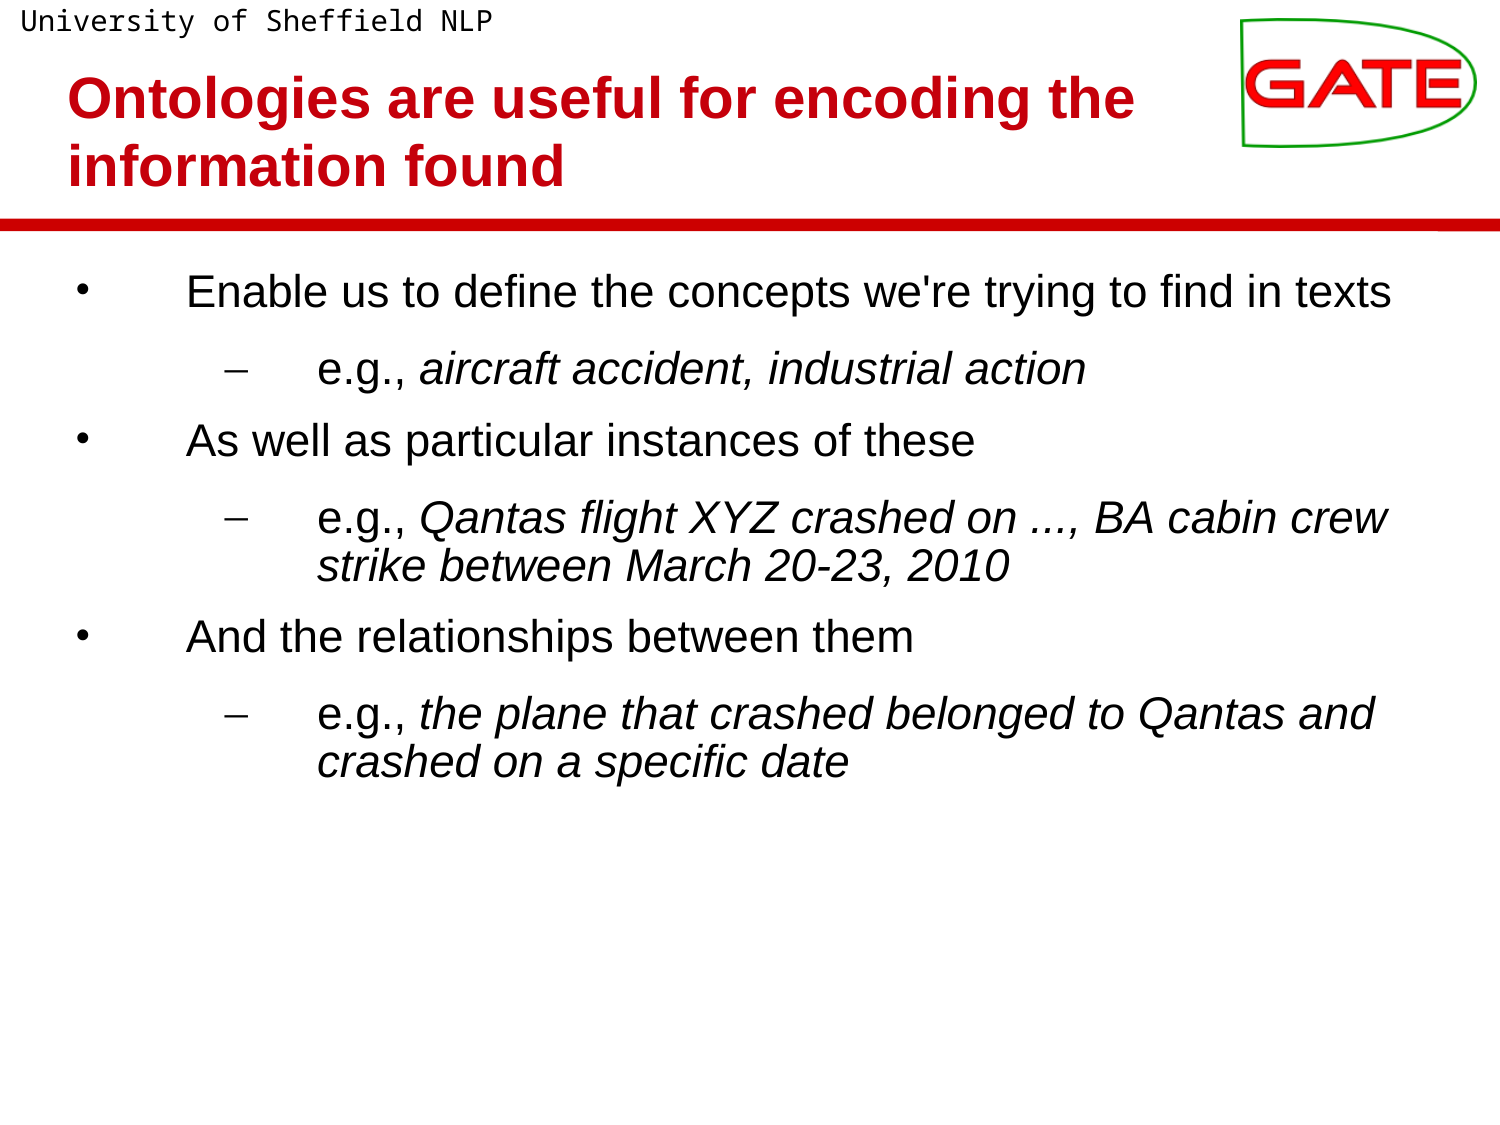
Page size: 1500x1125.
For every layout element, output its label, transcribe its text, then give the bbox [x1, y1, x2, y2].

text_box Enable us to define the concepts we're trying to find in texts e.g., aircraft accident, industrial action As well as particular instances of these e.g., Qantas flight XYZ crashed on ..., BA cabin crew strike between March 20-23, 2010 And the relationships between them e.g., the plane that crashed belonged to Qantas and crashed on a specific date [74, 263, 1425, 1006]
title Ontologies are useful for encoding the information found [67, 57, 1418, 207]
picture [1240, 18, 1477, 148]
